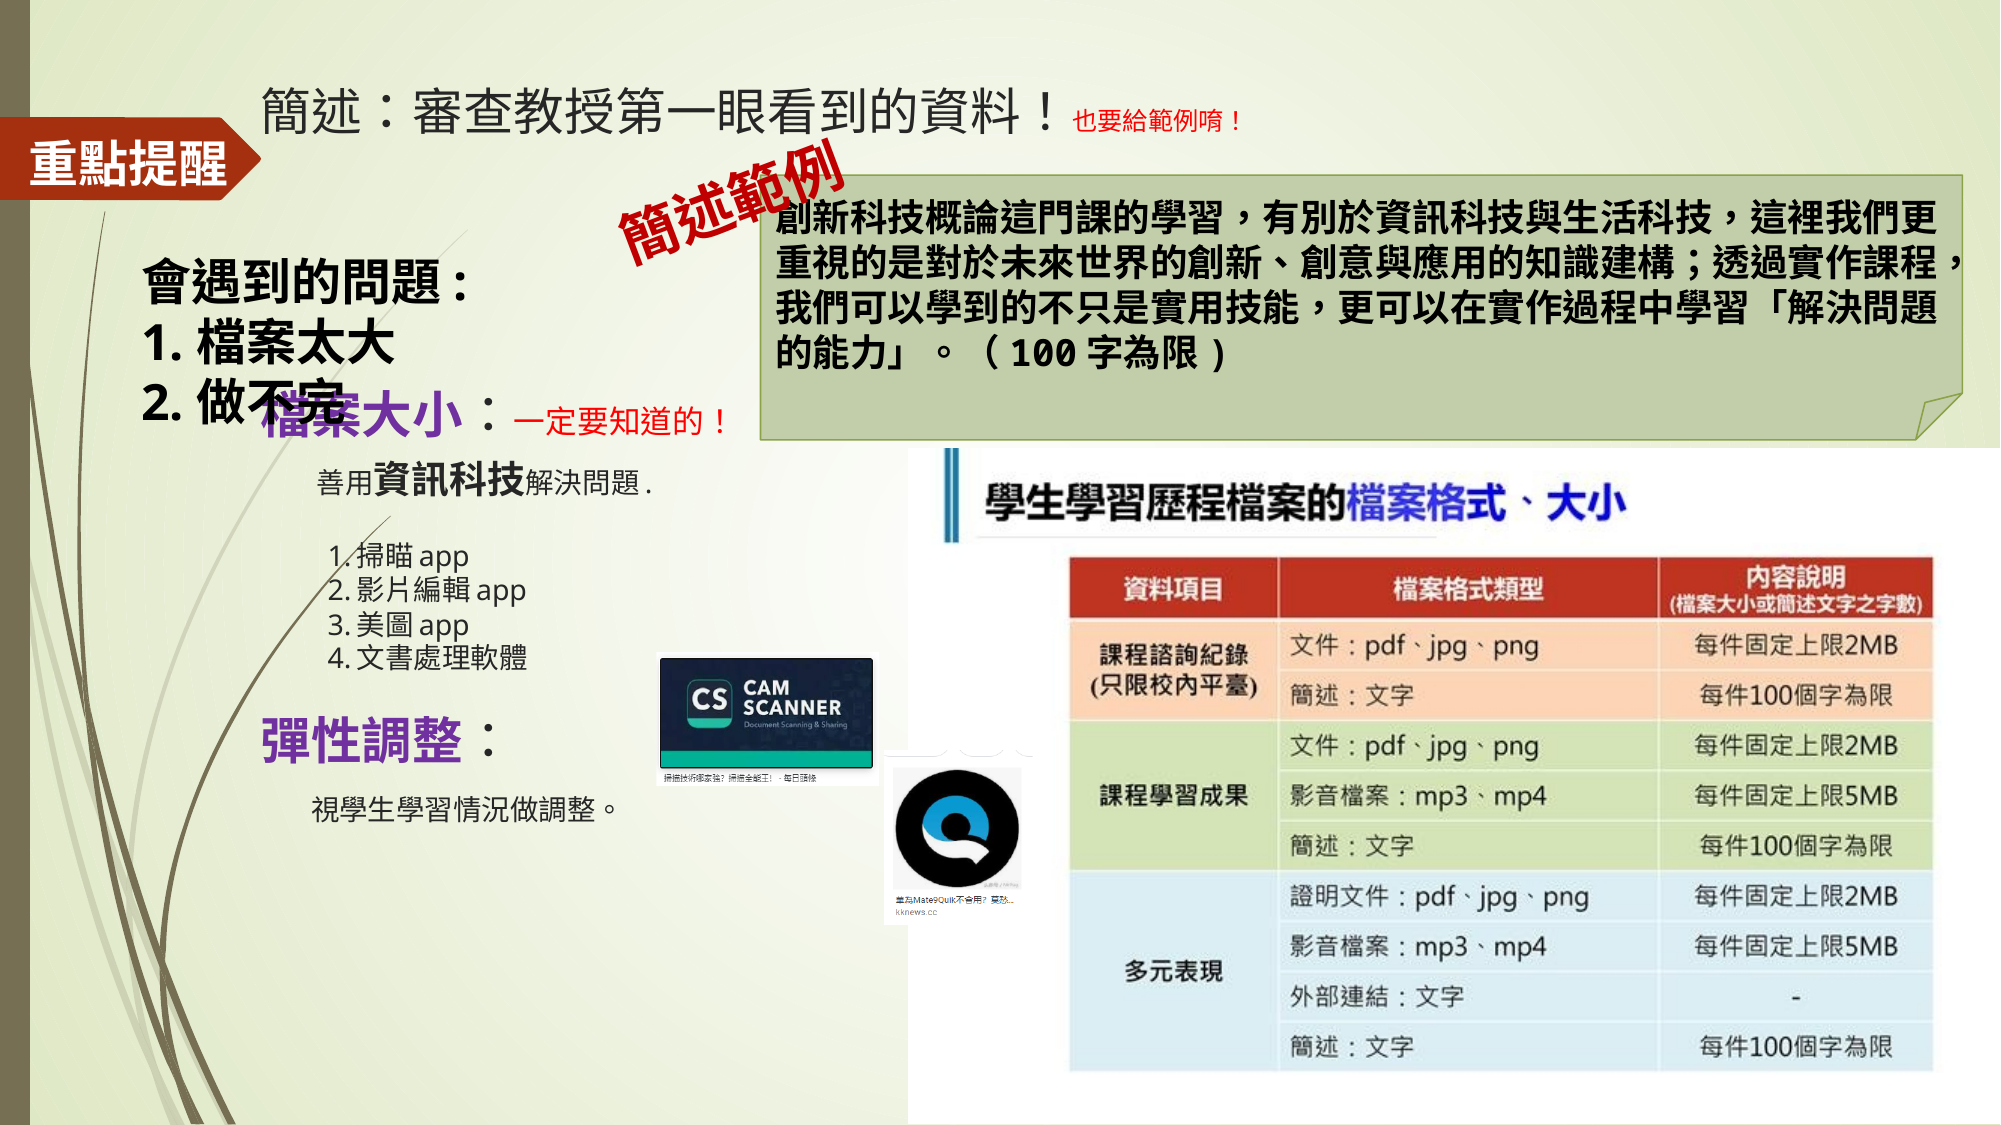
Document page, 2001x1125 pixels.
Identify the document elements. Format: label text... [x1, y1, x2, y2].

text_box 創新科技概論這門課的學習，有別於資訊科技與生活科技，這裡我們更重視的是對於未來世界的創新、創意與應用的知識建構；透過實作課程，我們可以學到的不只是實用技能，更可以在實作過程中學習「解決問題的能力」。（100字為限) [760, 175, 1963, 440]
title 簡述：審查教授第一眼看到的資料！也要給範例唷！ 檔案大小：一定要知道的！ 善用資訊科技解決問題. 1.掃瞄app 2.影片編輯app 3.美圖app 4.文書處理軟體 彈性調整： 視學生學習情況做調整。 [245, 72, 1822, 242]
text_box 重點提醒 [13, 125, 246, 202]
title 簡述：審查教授第一眼看到的資料！也要給範例唷！ 檔案大小：一定要知道的！ 善用資訊科技解決問題. 1.掃瞄app 2.影片編輯app 3.美圖app 4.文書處理軟體 彈性調整： 視學生學習情況做調整。 [245, 440, 1822, 1124]
picture [884, 448, 2000, 1124]
text_box 會遇到的問題: 1.檔案太大 2.做不完 [126, 242, 761, 440]
text_box 簡述範例 [592, 113, 872, 242]
picture [656, 652, 879, 786]
